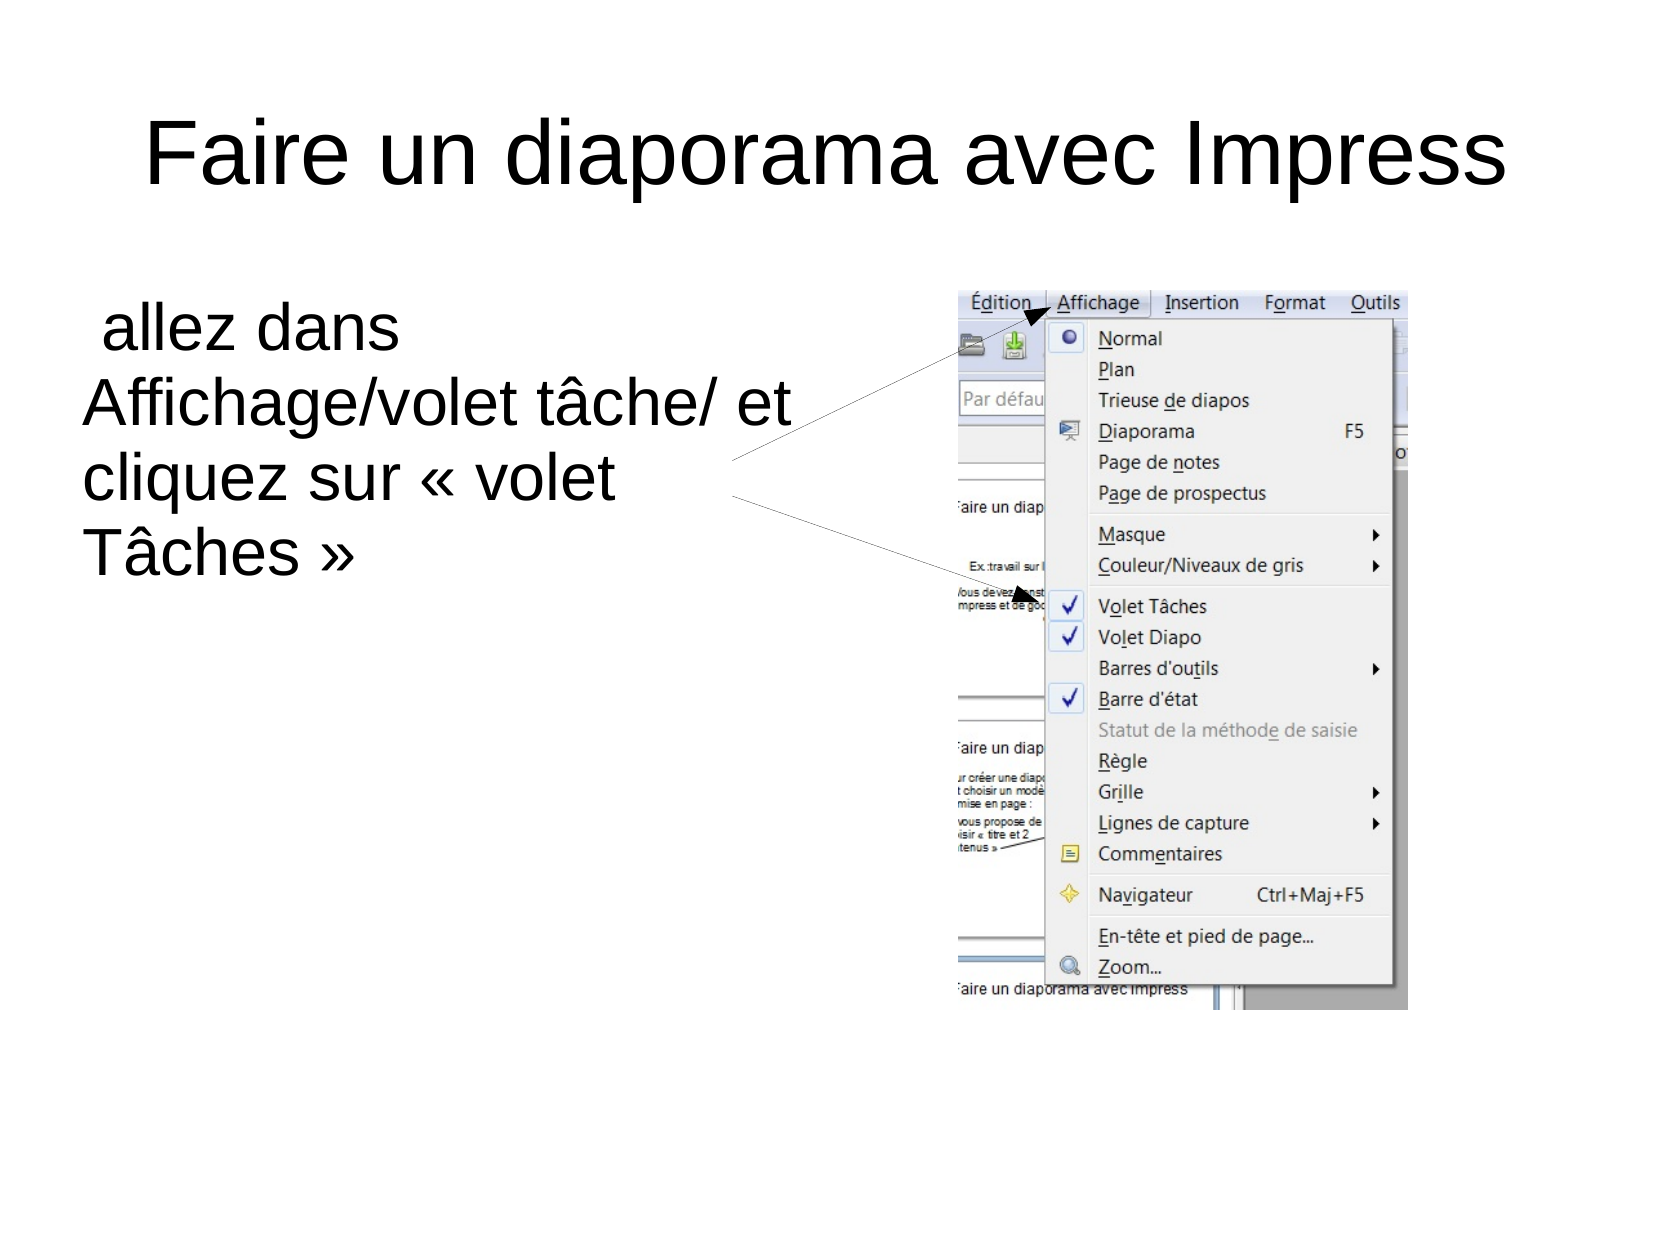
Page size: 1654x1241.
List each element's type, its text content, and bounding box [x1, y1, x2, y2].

title Faire un diaporama avec Impress [82, 49, 1571, 257]
list allez dans Affichage/volet tâche/ et cliquez sur « volet Tâches » [82, 290, 793, 1010]
picture [958, 290, 1408, 1010]
